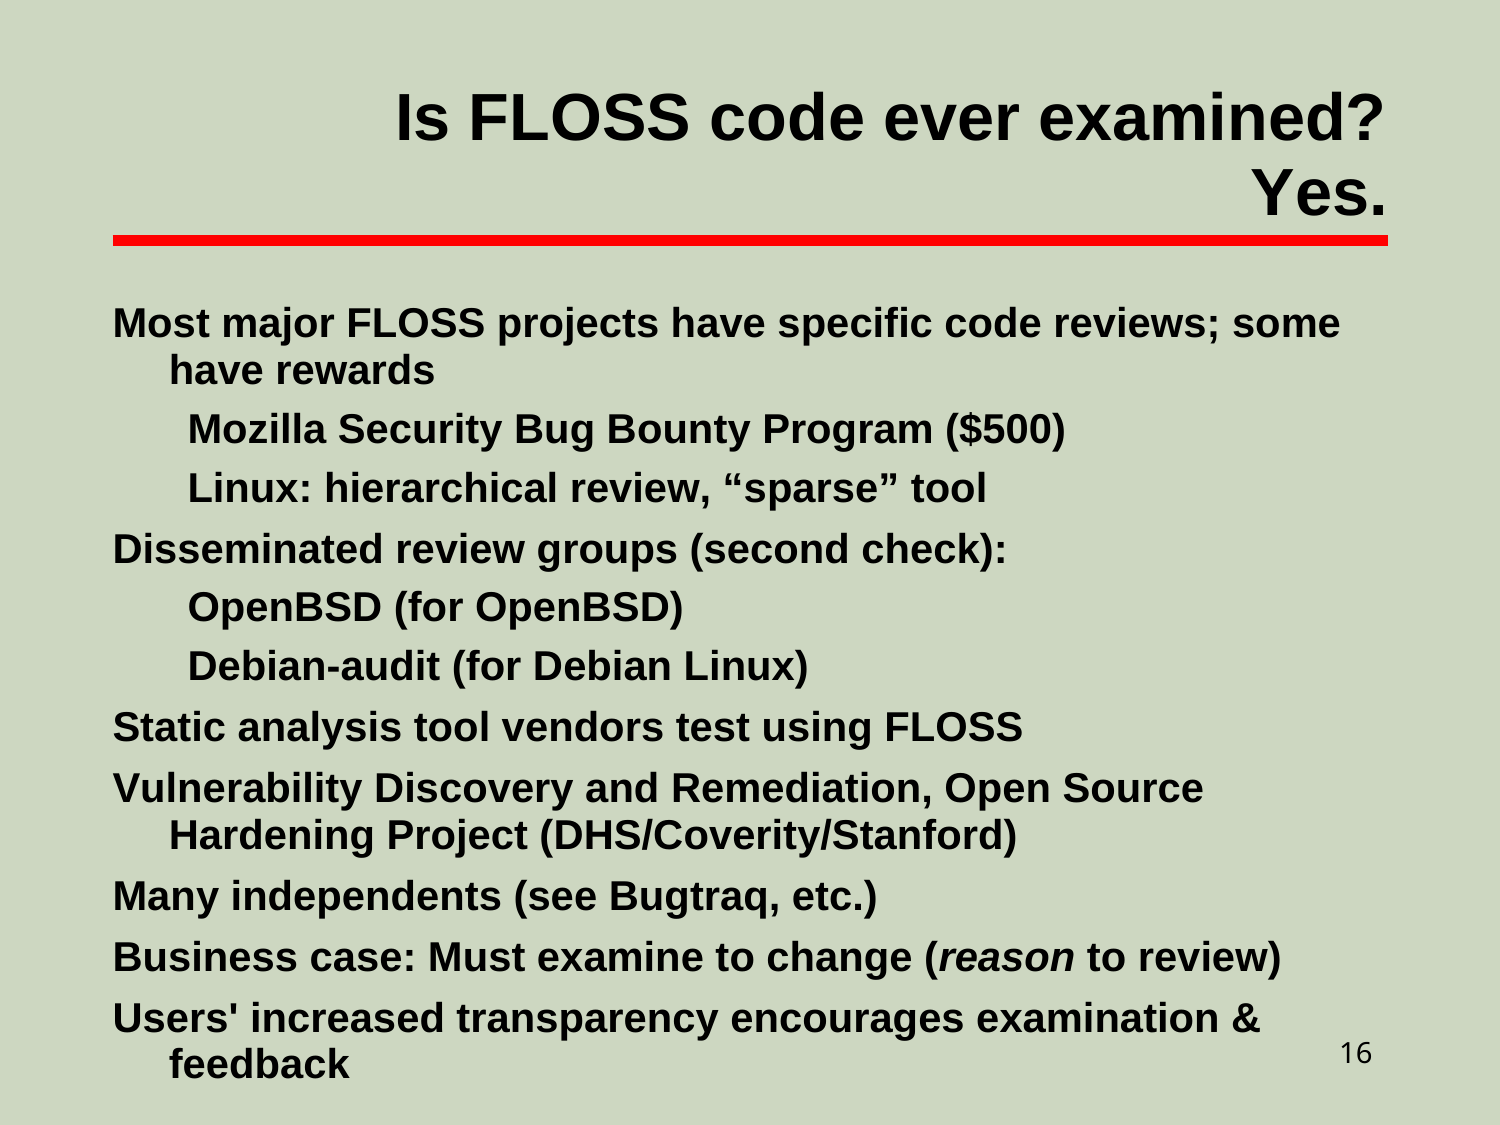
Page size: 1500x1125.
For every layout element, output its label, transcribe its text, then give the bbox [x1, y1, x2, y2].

title Is FLOSS code ever examined? Yes. [337, 79, 1388, 230]
list Most major FLOSS projects have specific code reviews; some have rewards Mozilla Security Bug Bounty Program ($500) Linux: hierarchical review, “sparse” tool Disseminated review groups (second check): OpenBSD (for OpenBSD) Debian-audit (for Debian Linux) Static analysis tool vendors test using FLOSS Vulnerability Discovery and Remediation, Open Source Hardening Project (DHS/Coverity/Stanford) Many independents (see Bugtraq, etc.) Business case: Must examine to change (reason to review) Users' increased transparency encourages examination & feedback [112, 299, 1388, 1111]
